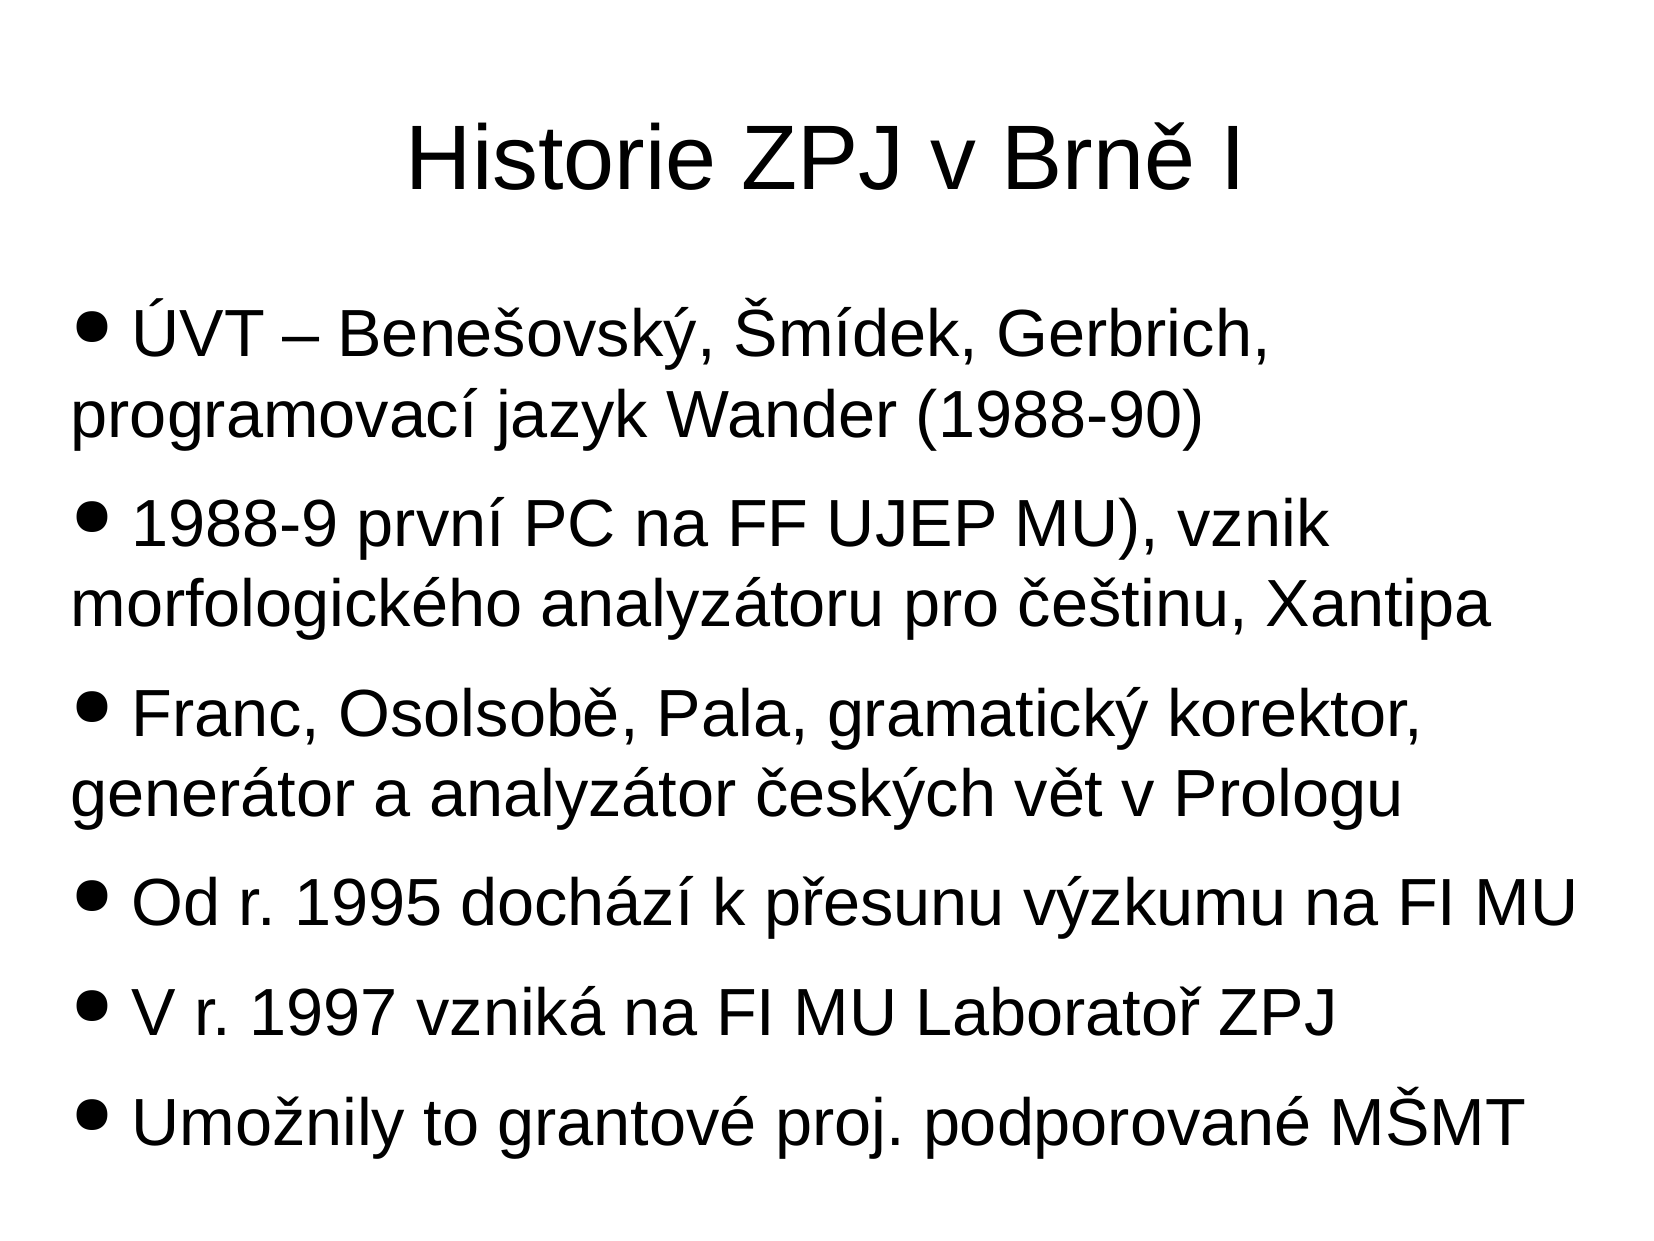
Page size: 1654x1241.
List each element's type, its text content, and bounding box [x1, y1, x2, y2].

title Historie ZPJ v Brně I [82, 56, 1571, 250]
list ÚVT – Benešovský, Šmídek, Gerbrich, programovací jazyk Wander (1988-90) 1988-9 první PC na FF UJEP MU), vznik morfologického analyzátoru pro češtinu, Xantipa Franc, Osolsobě, Pala, gramatický korektor, generátor a analyzátor českých vět v Prologu Od r. 1995 dochází k přesunu výzkumu na FI MU V r. 1997 vzniká na FI MU Laboratoř ZPJ Umožnily to grantové proj. podporované MŠMT [70, 290, 1583, 1186]
